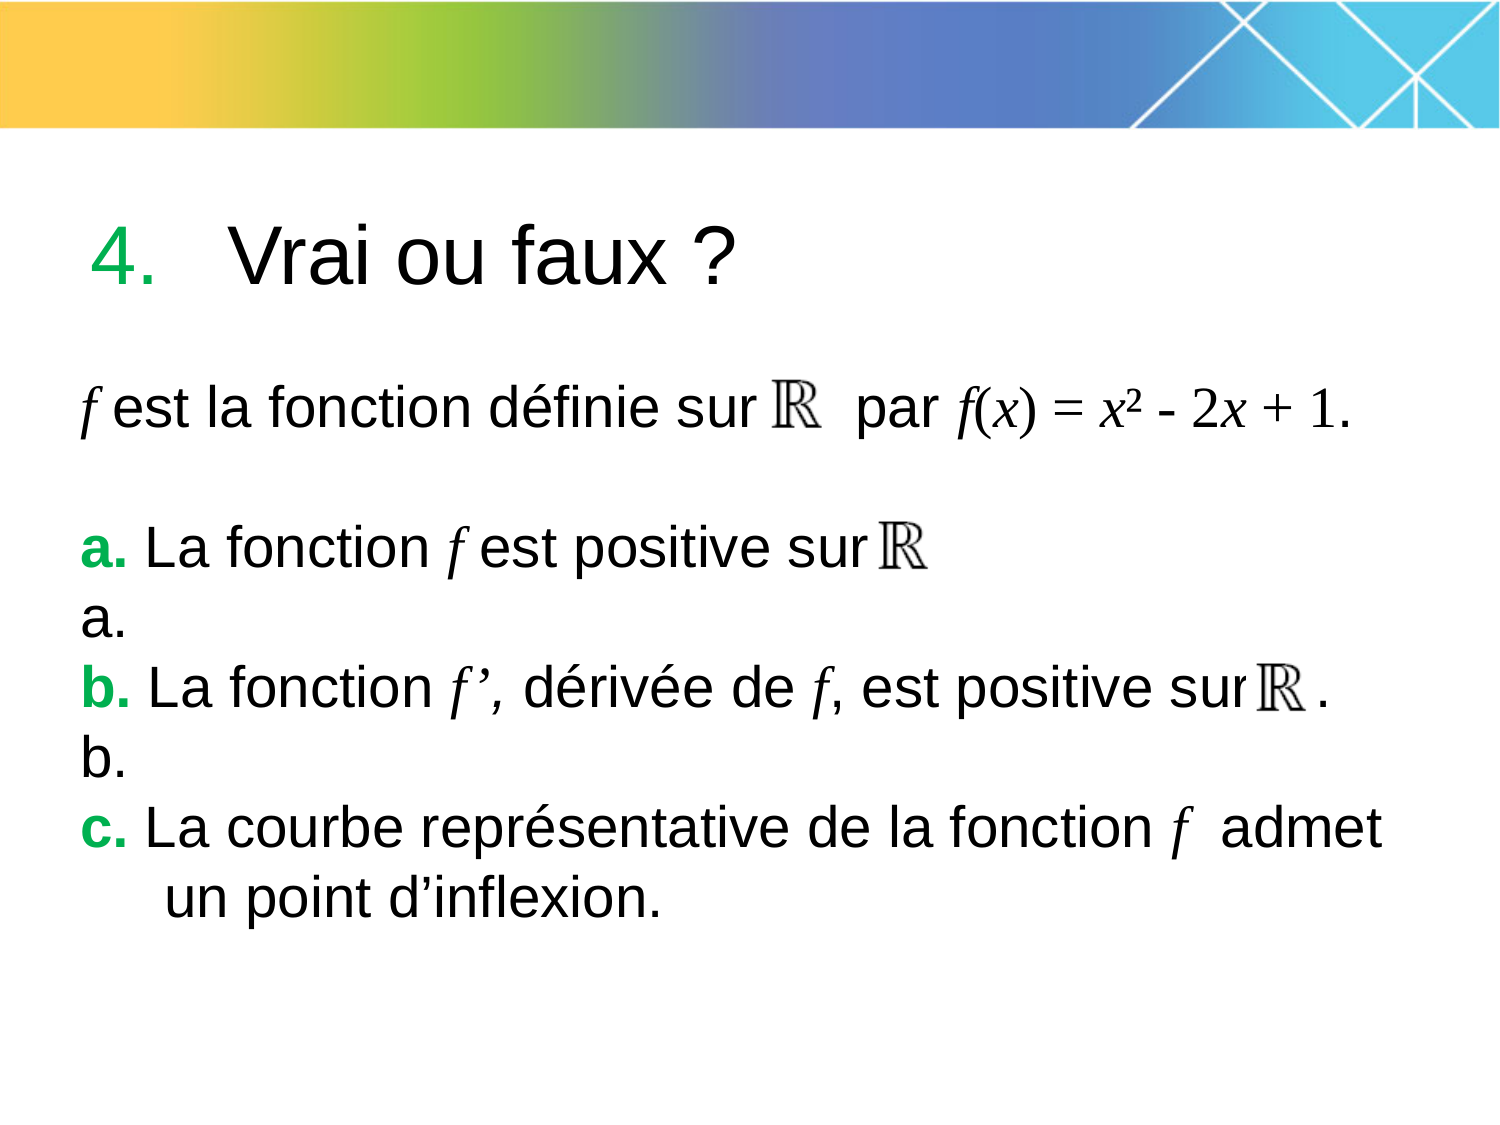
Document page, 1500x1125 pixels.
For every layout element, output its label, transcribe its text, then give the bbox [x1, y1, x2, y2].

text_box Vrai ou faux ? [75, 164, 1500, 338]
picture [868, 503, 936, 577]
text_box f est la fonction définie sur par f(x) = x² - 2x + 1. a. La fonction f est positive sur b. La fonction f’, dérivée de f, est positive sur . c. La courbe représentative de la fonction f admet un point d’inflexion. [64, 361, 1412, 943]
picture [1246, 645, 1314, 719]
picture [761, 361, 830, 436]
